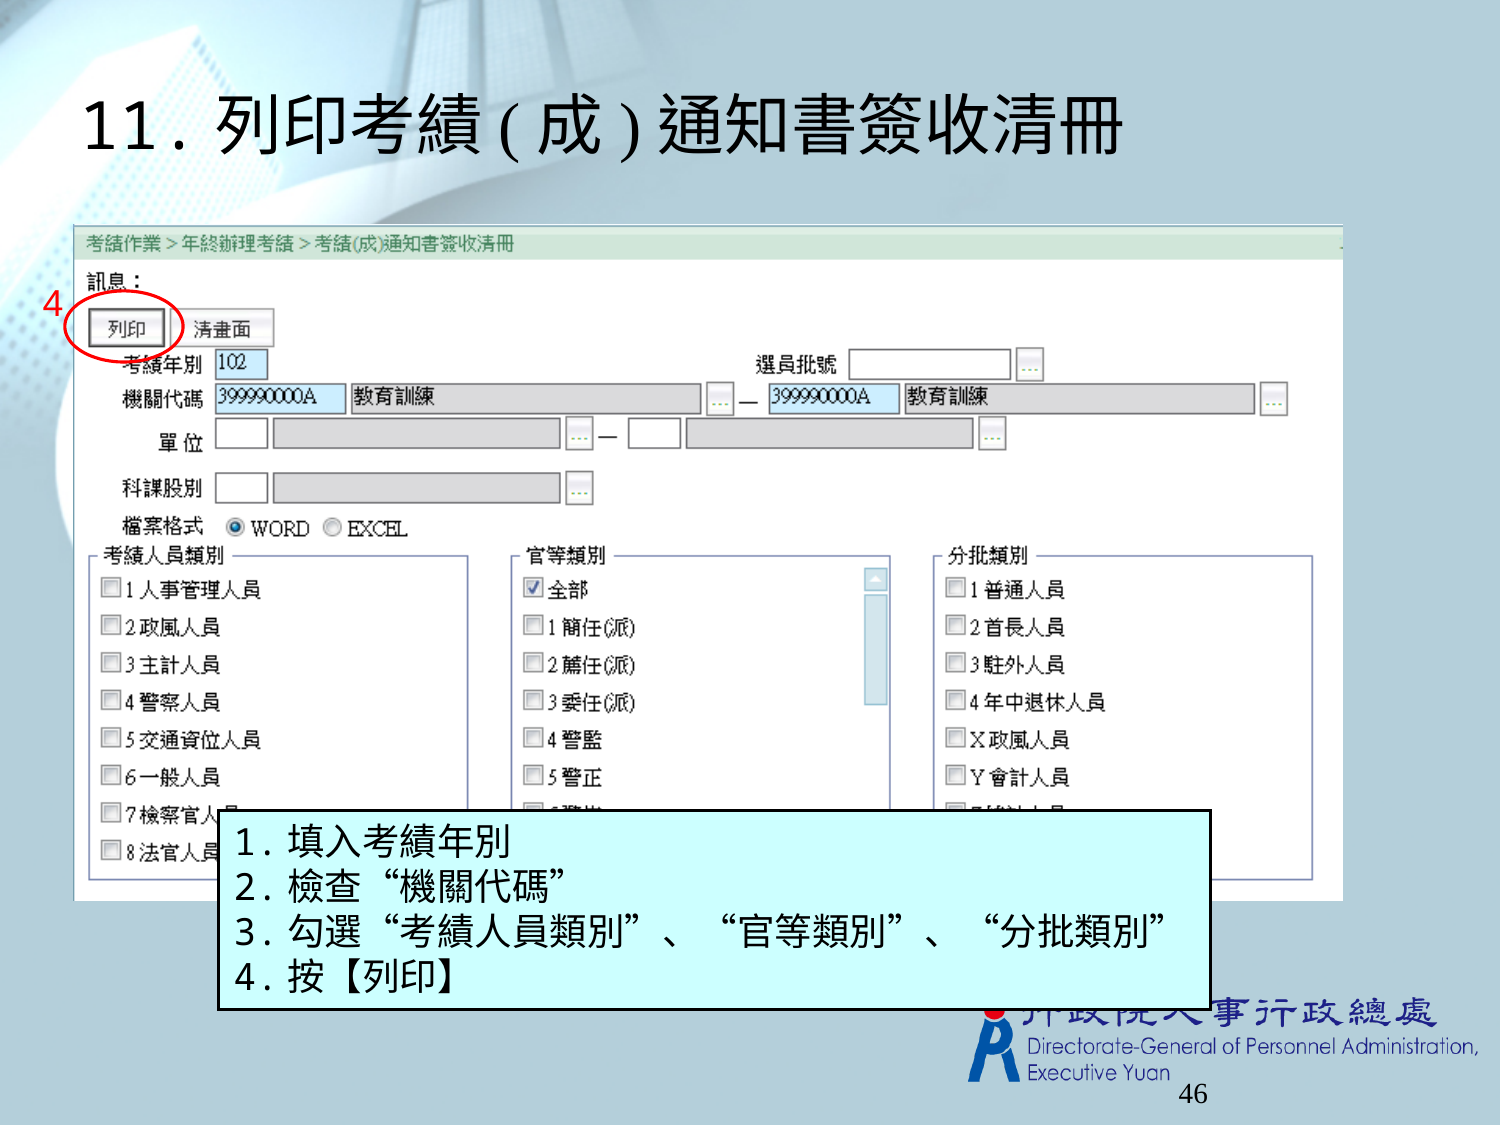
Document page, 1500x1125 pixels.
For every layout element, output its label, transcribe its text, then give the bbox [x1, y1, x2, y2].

text_box 11.列印考績(成)通知書簽收清冊 [65, 66, 1364, 179]
text_box 4 [29, 278, 77, 324]
picture [73, 293, 181, 360]
picture [73, 224, 1343, 901]
text_box 1.填入考績年別 2.檢查“機關代碼” 3.勾選“考績人員類別”、“官等類別”、“分批類別” 4.按【列印】 [218, 810, 1211, 1010]
text_box [1163, 1066, 1477, 1125]
